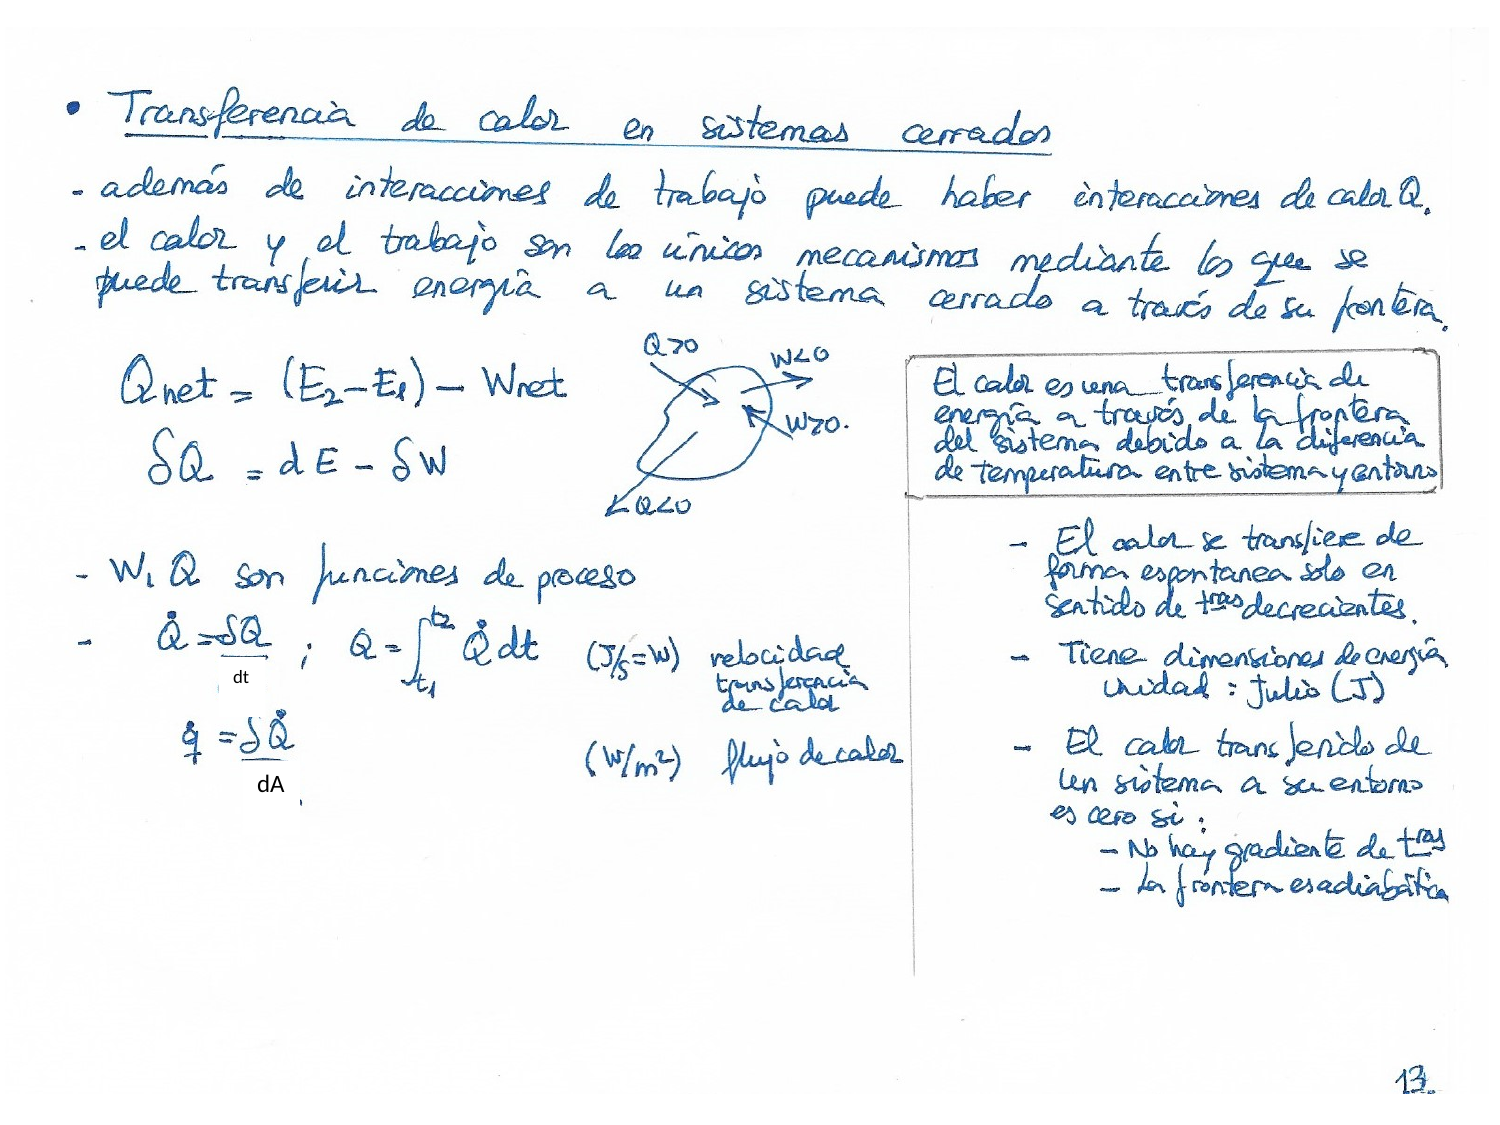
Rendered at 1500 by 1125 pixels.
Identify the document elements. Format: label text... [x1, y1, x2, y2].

picture [5, 27, 1489, 1094]
text_box dt [218, 656, 266, 717]
text_box dA [242, 760, 300, 836]
